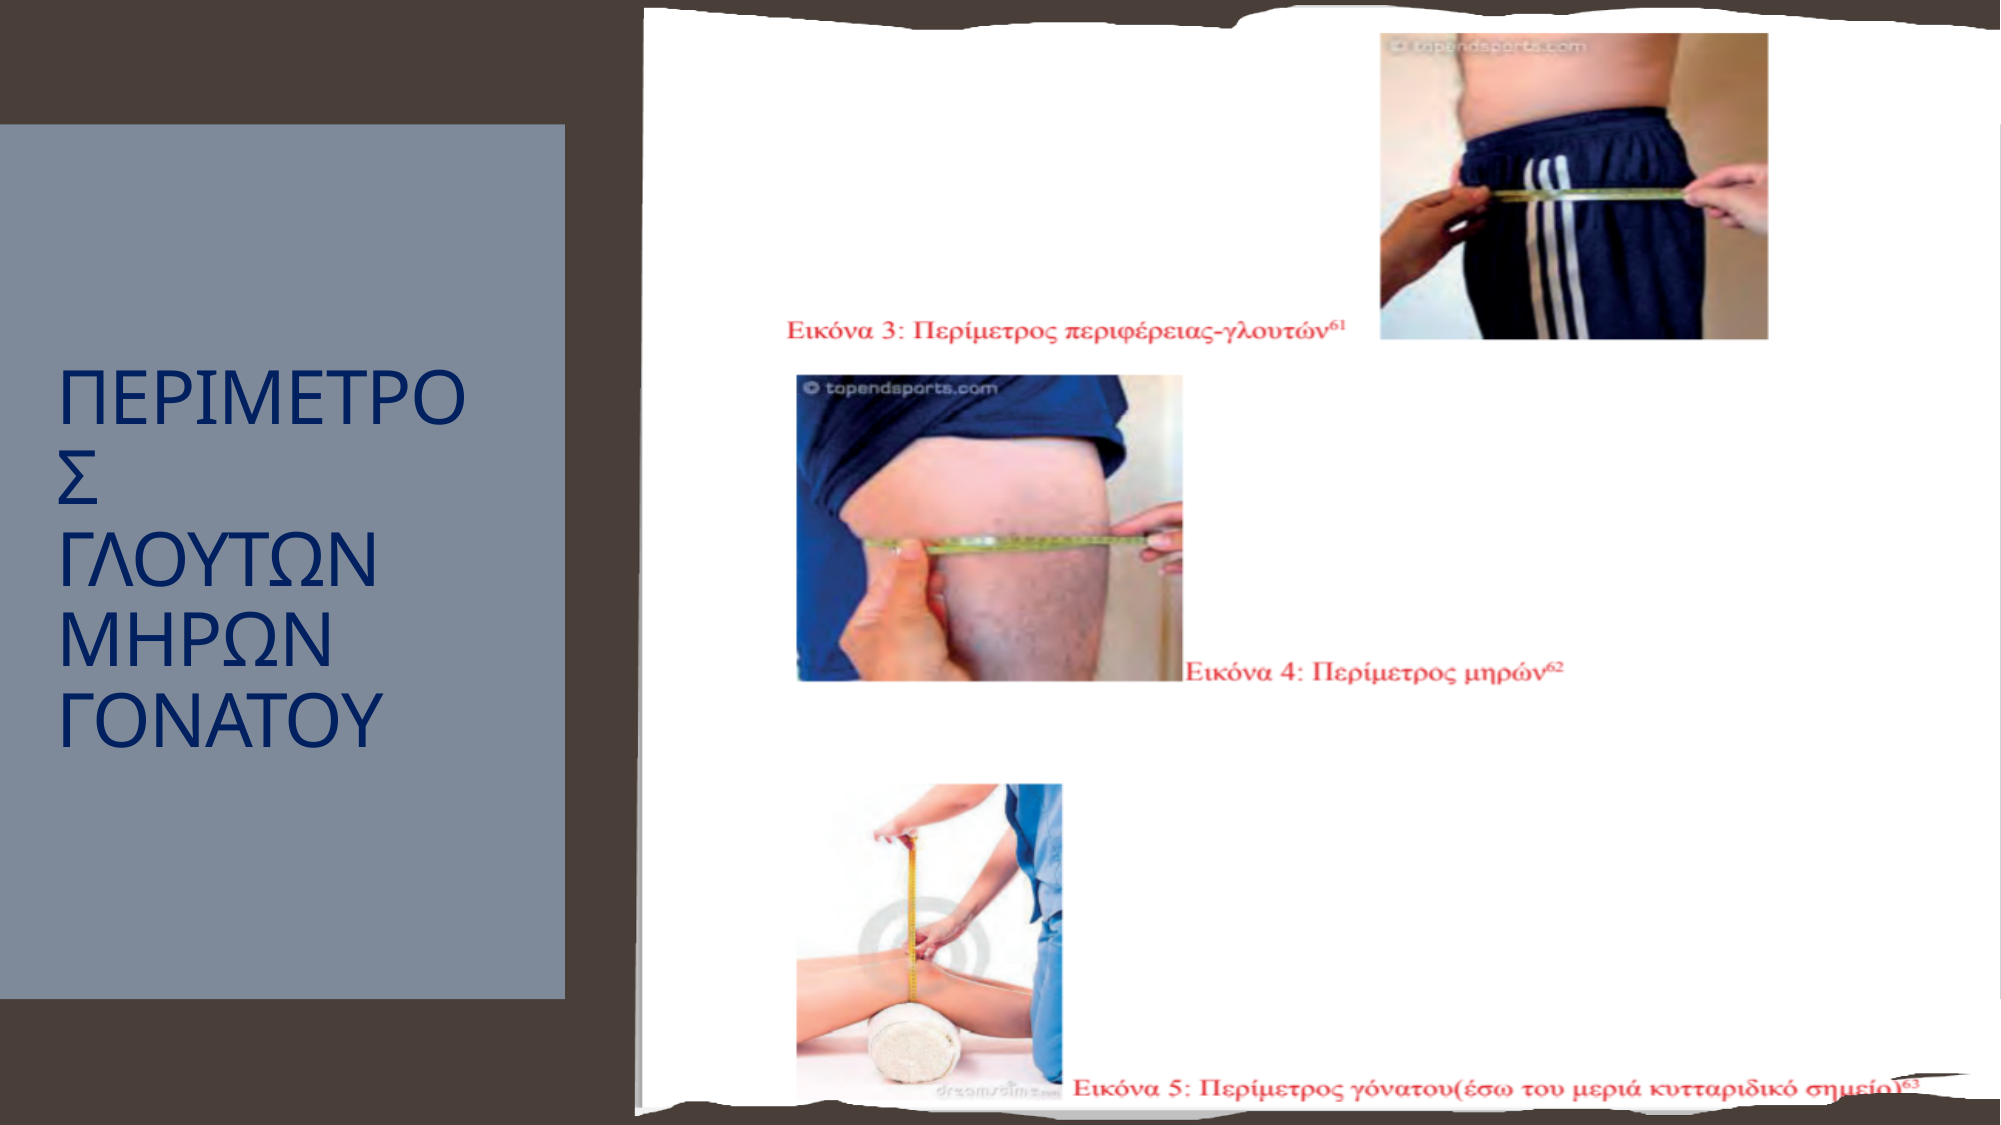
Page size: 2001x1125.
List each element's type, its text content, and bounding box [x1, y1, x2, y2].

picture [627, 0, 2000, 1125]
title ΠΕΡΙΜΕΤΡΟΣ ΓΛΟΥΤΩΝ ΜΗΡΩΝ ΓΟΝΑΤΟΥ [41, 184, 526, 940]
